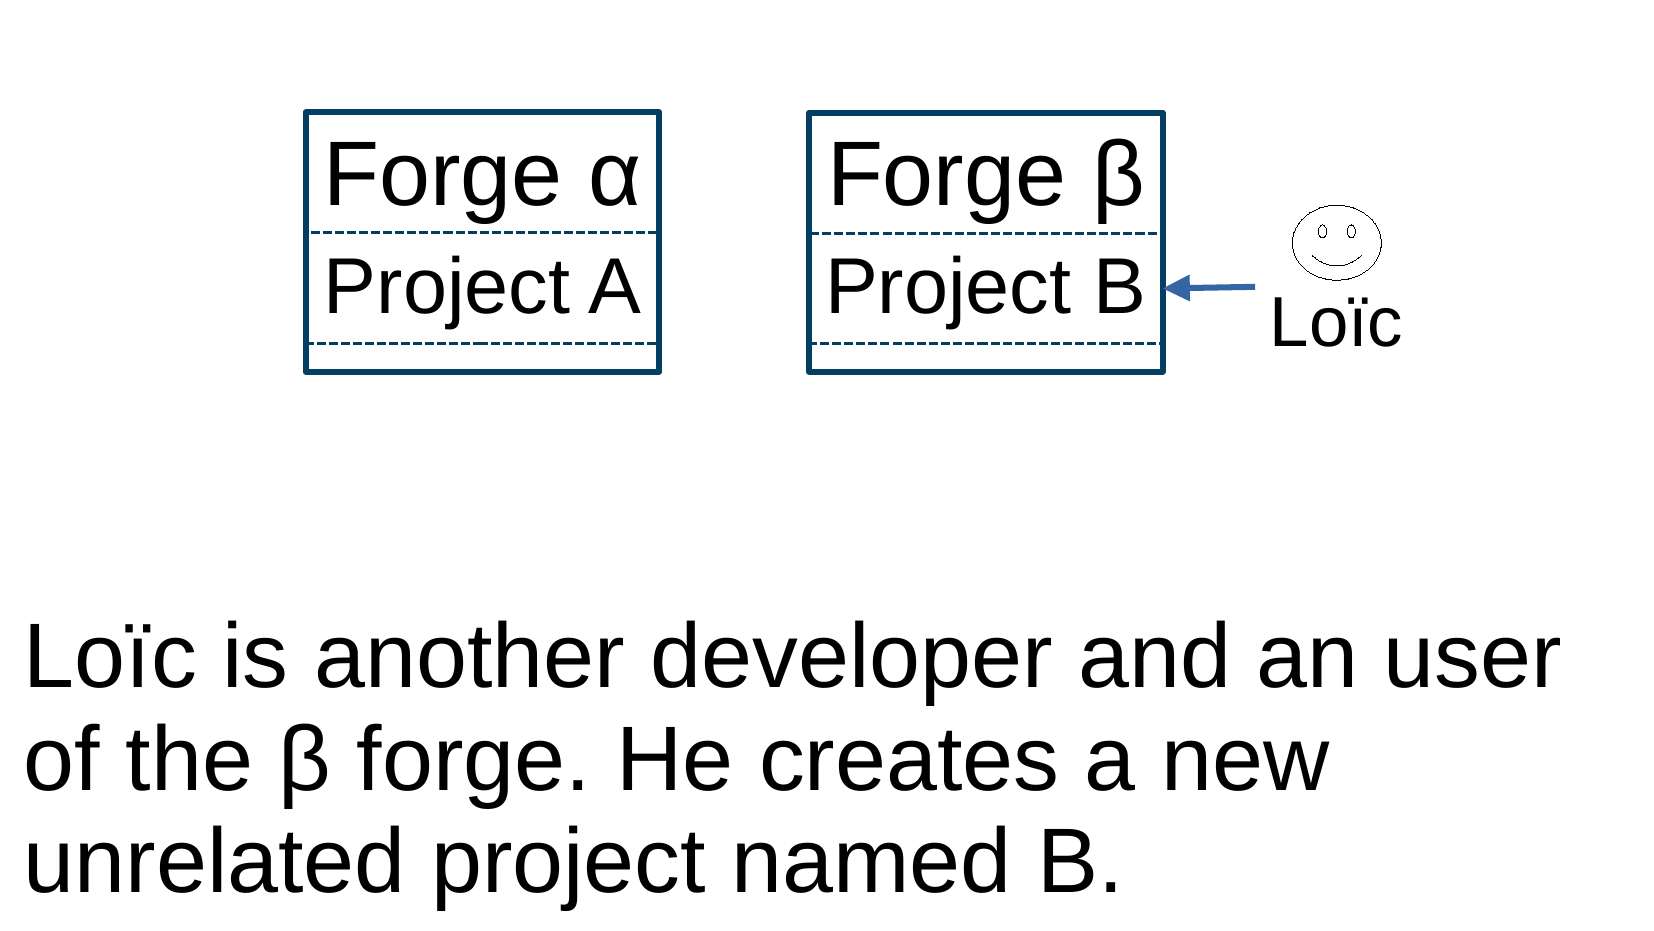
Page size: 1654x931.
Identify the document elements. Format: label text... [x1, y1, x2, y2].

title Loïc is another developer and an user of the β forge. He creates a new unrelated project named B. [23, 604, 1650, 913]
text_box Project A [307, 232, 658, 344]
text_box Forge β [809, 112, 1163, 233]
text_box Forge β [809, 344, 1163, 372]
text_box Project B [808, 233, 1163, 344]
text_box Forge α [305, 112, 660, 372]
text_box Loïc [1255, 274, 1419, 369]
